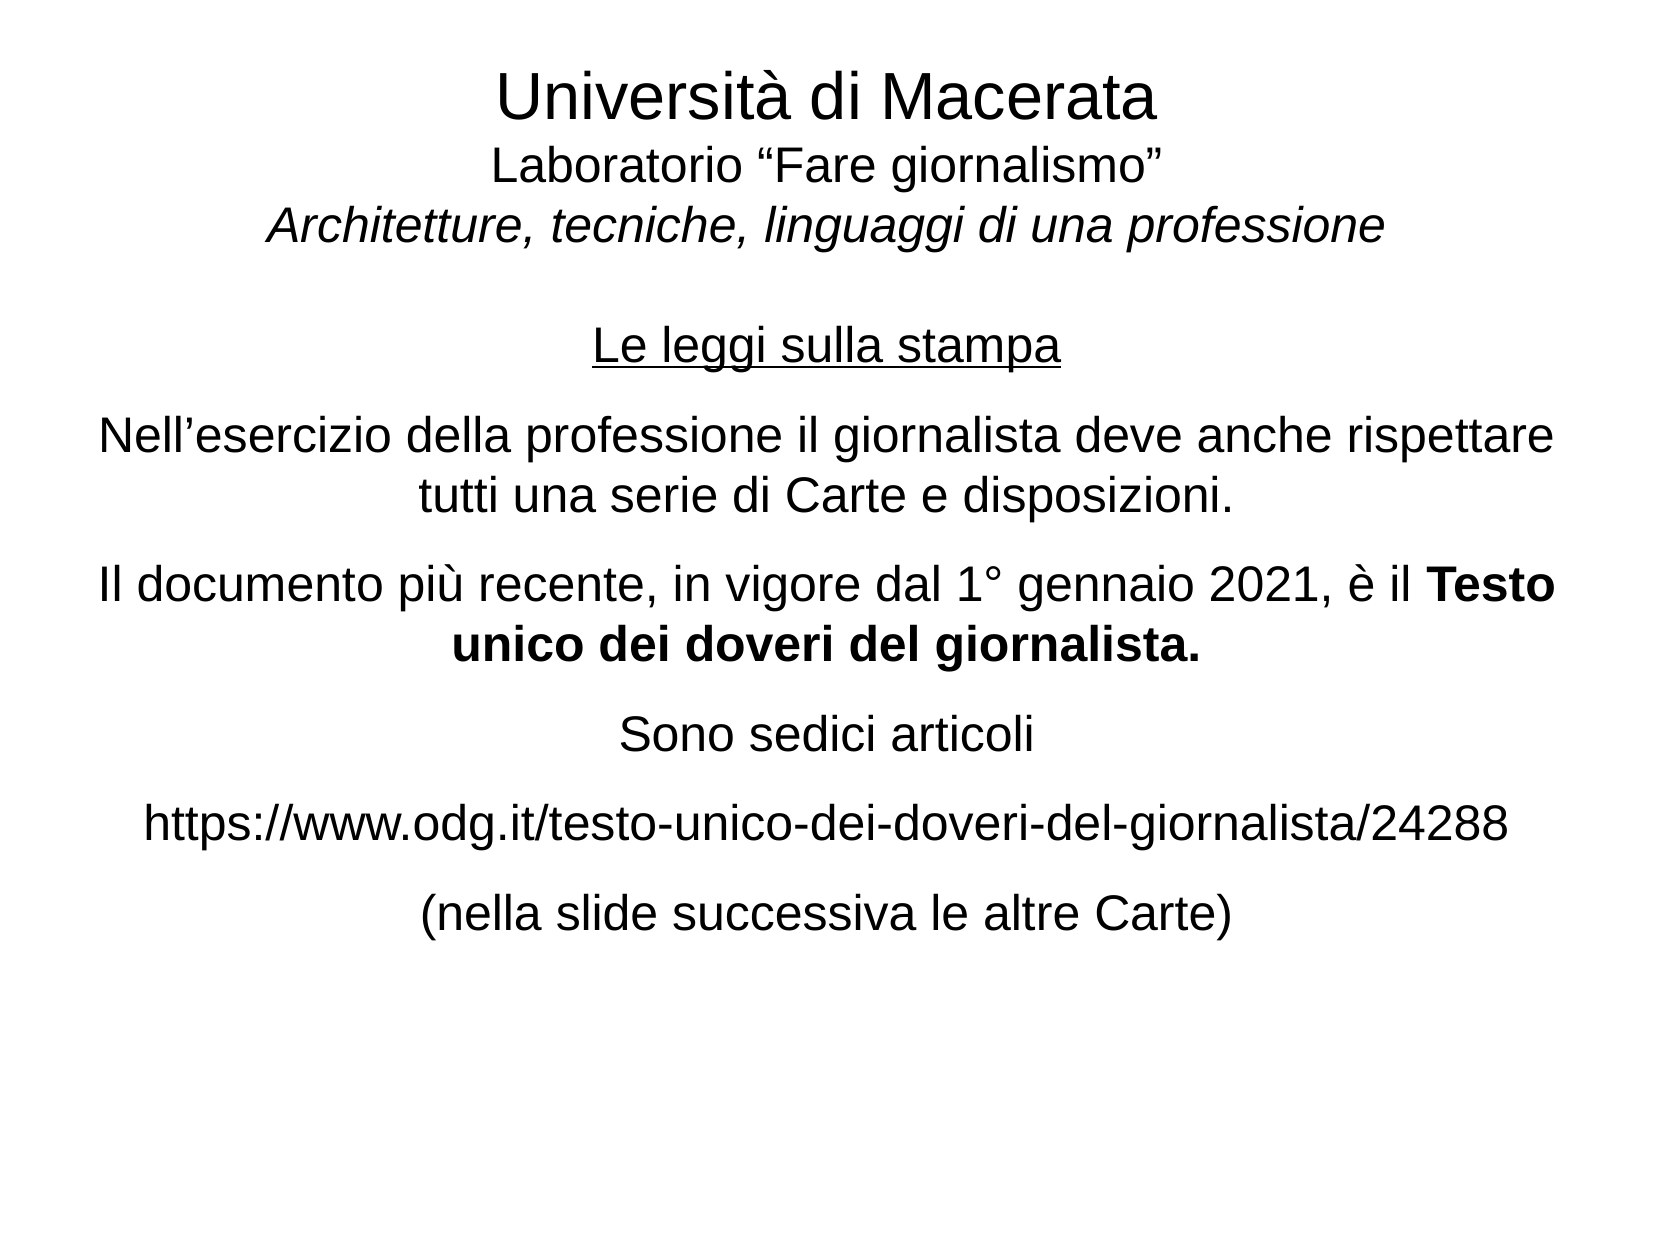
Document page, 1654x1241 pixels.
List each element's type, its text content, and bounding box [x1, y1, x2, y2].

title Università di Macerata Laboratorio “Fare giornalismo” Architetture, tecniche, linguaggi di una professione [82, 49, 1571, 257]
subtitle Le leggi sulla stampa Nell’esercizio della professione il giornalista deve anche rispettare tutti una serie di Carte e disposizioni. Il documento più recente, in vigore dal 1° gennaio 2021, è il Testo unico dei doveri del giornalista. Sono sedici articoli https://www.odg.it/testo-unico-dei-doveri-del-giornalista/24288 (nella slide successiva le altre Carte) [82, 291, 1571, 1235]
